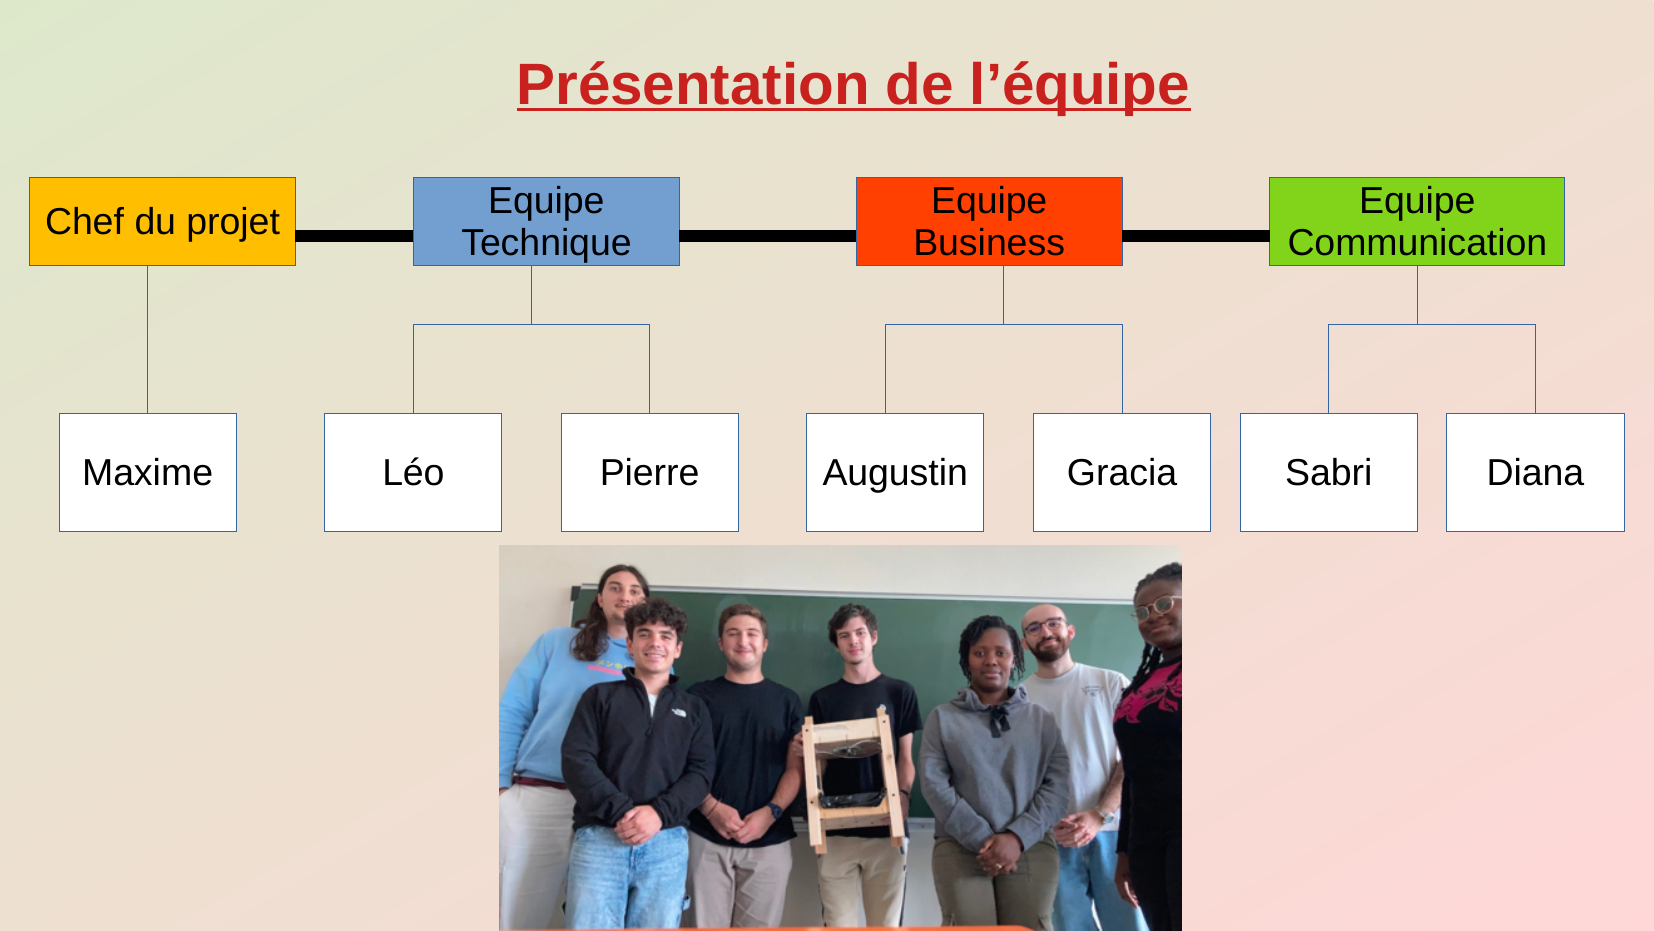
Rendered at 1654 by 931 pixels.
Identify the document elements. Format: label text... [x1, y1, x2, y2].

picture [499, 545, 1182, 931]
text_box Chef du projet [29, 177, 296, 266]
text_box Augustin [806, 413, 984, 532]
text_box Sabri [1240, 413, 1418, 532]
text_box Diana [1446, 413, 1625, 532]
text_box Présentation de l’équipe [501, 44, 1241, 148]
text_box Gracia [1033, 413, 1211, 532]
text_box Equipe Business [856, 177, 1123, 266]
text_box Equipe Communication [1269, 177, 1565, 266]
text_box Equipe Technique [413, 177, 680, 266]
text_box Maxime [59, 413, 237, 532]
text_box Léo [324, 413, 502, 532]
text_box Pierre [561, 413, 739, 532]
